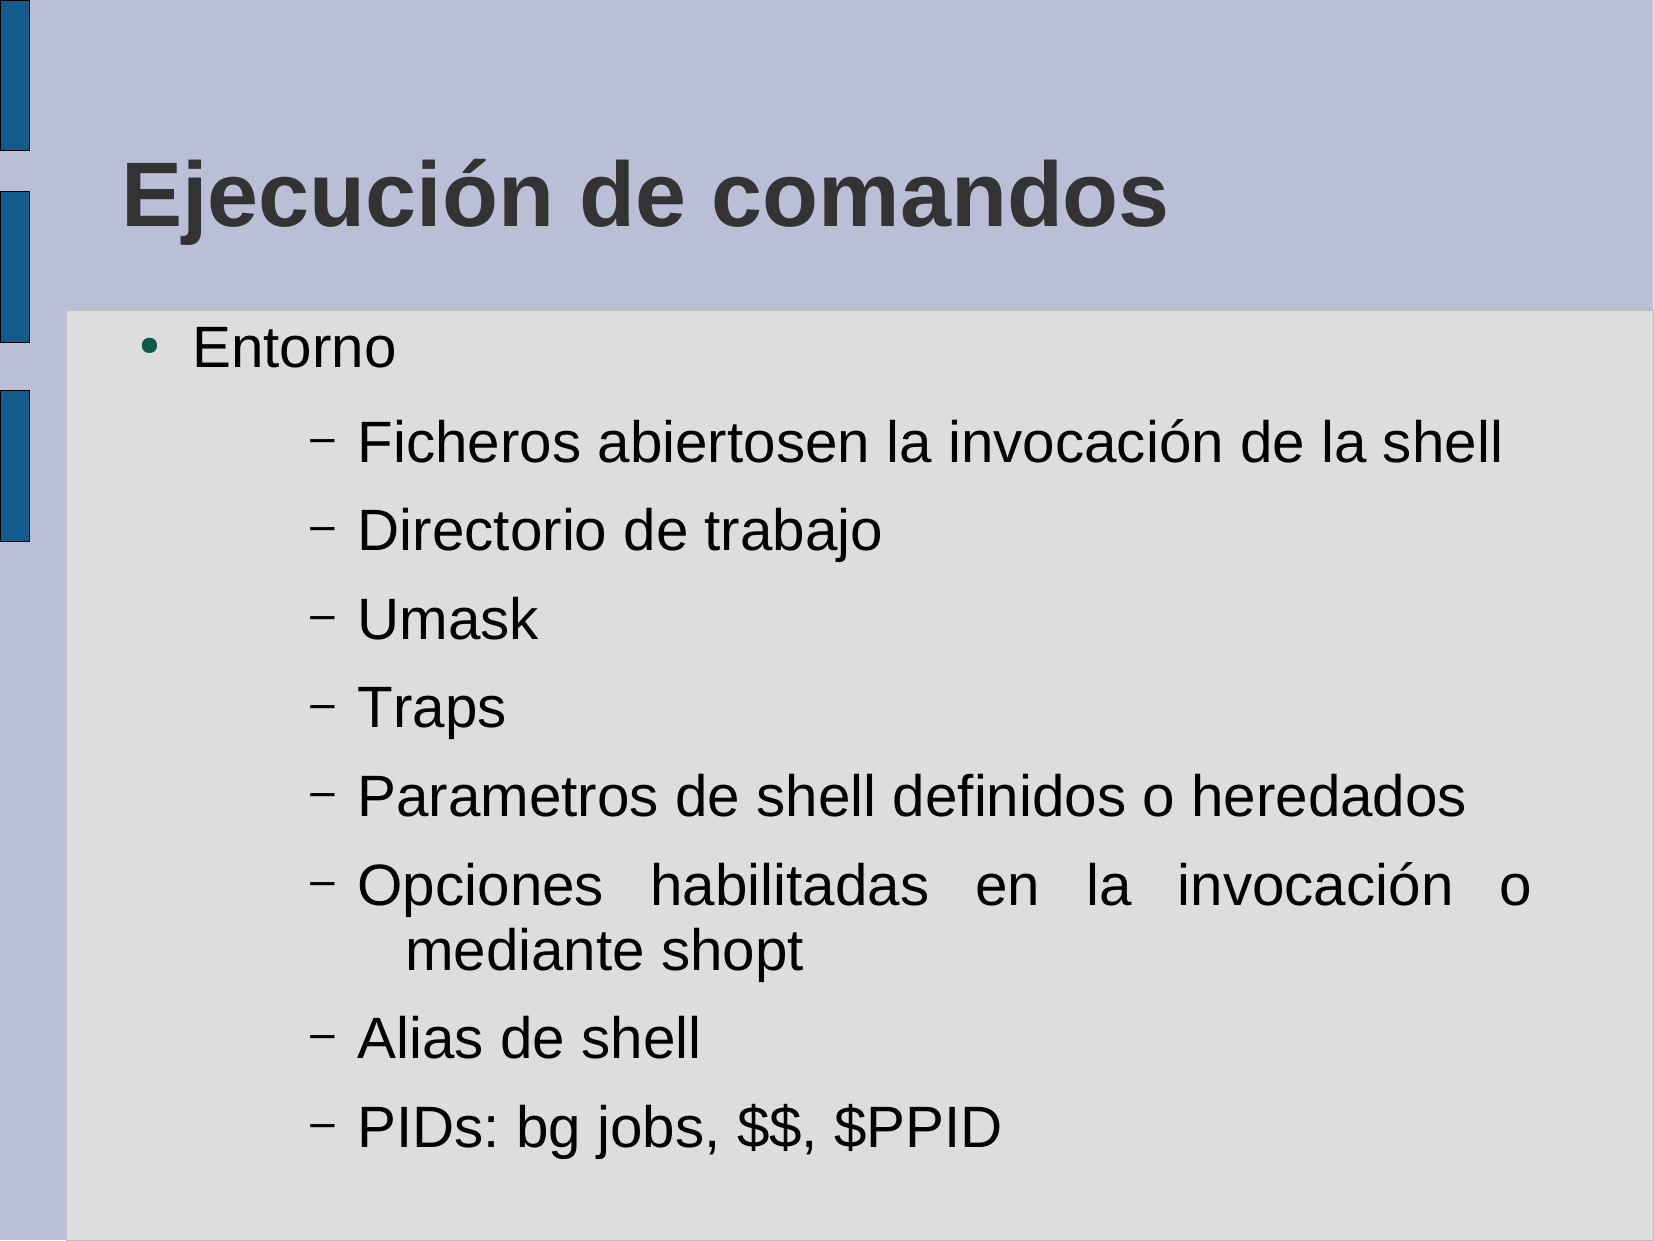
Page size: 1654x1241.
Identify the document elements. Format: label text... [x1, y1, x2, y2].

list Entorno Ficheros abiertosen la invocación de la shell Directorio de trabajo Umask Traps Parametros de shell definidos o heredados Opciones habilitadas en la invocación o mediante shopt Alias de shell PIDs: bg jobs, $$, $PPID [121, 314, 1534, 1160]
title Ejecución de comandos [121, 98, 1534, 291]
